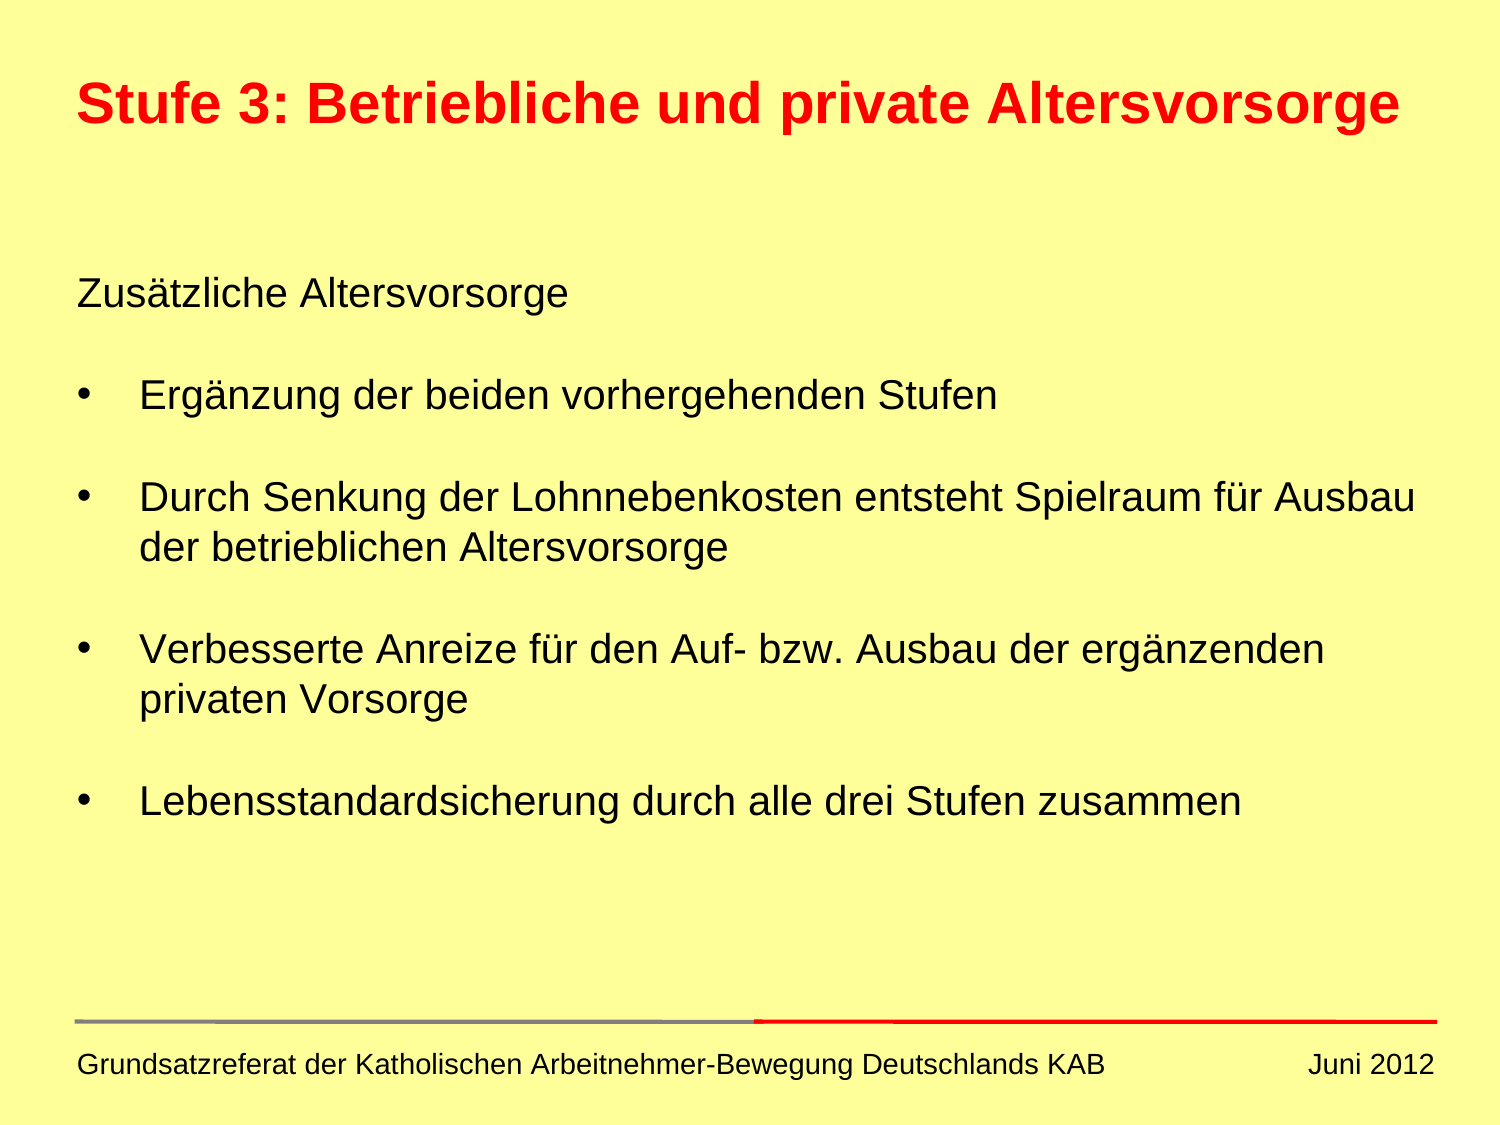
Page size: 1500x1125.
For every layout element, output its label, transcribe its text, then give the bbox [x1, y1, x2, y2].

list Zusätzliche Altersvorsorge Ergänzung der beiden vorhergehenden Stufen Durch Senkung der Lohnnebenkosten entsteht Spielraum für Ausbau der betrieblichen Altersvorsorge Verbesserte Anreize für den Auf- bzw. Ausbau der ergänzenden privaten Vorsorge Lebensstandardsicherung durch alle drei Stufen zusammen [76, 206, 1436, 975]
title Stufe 3: Betriebliche und private Altersvorsorge [76, 59, 1436, 206]
